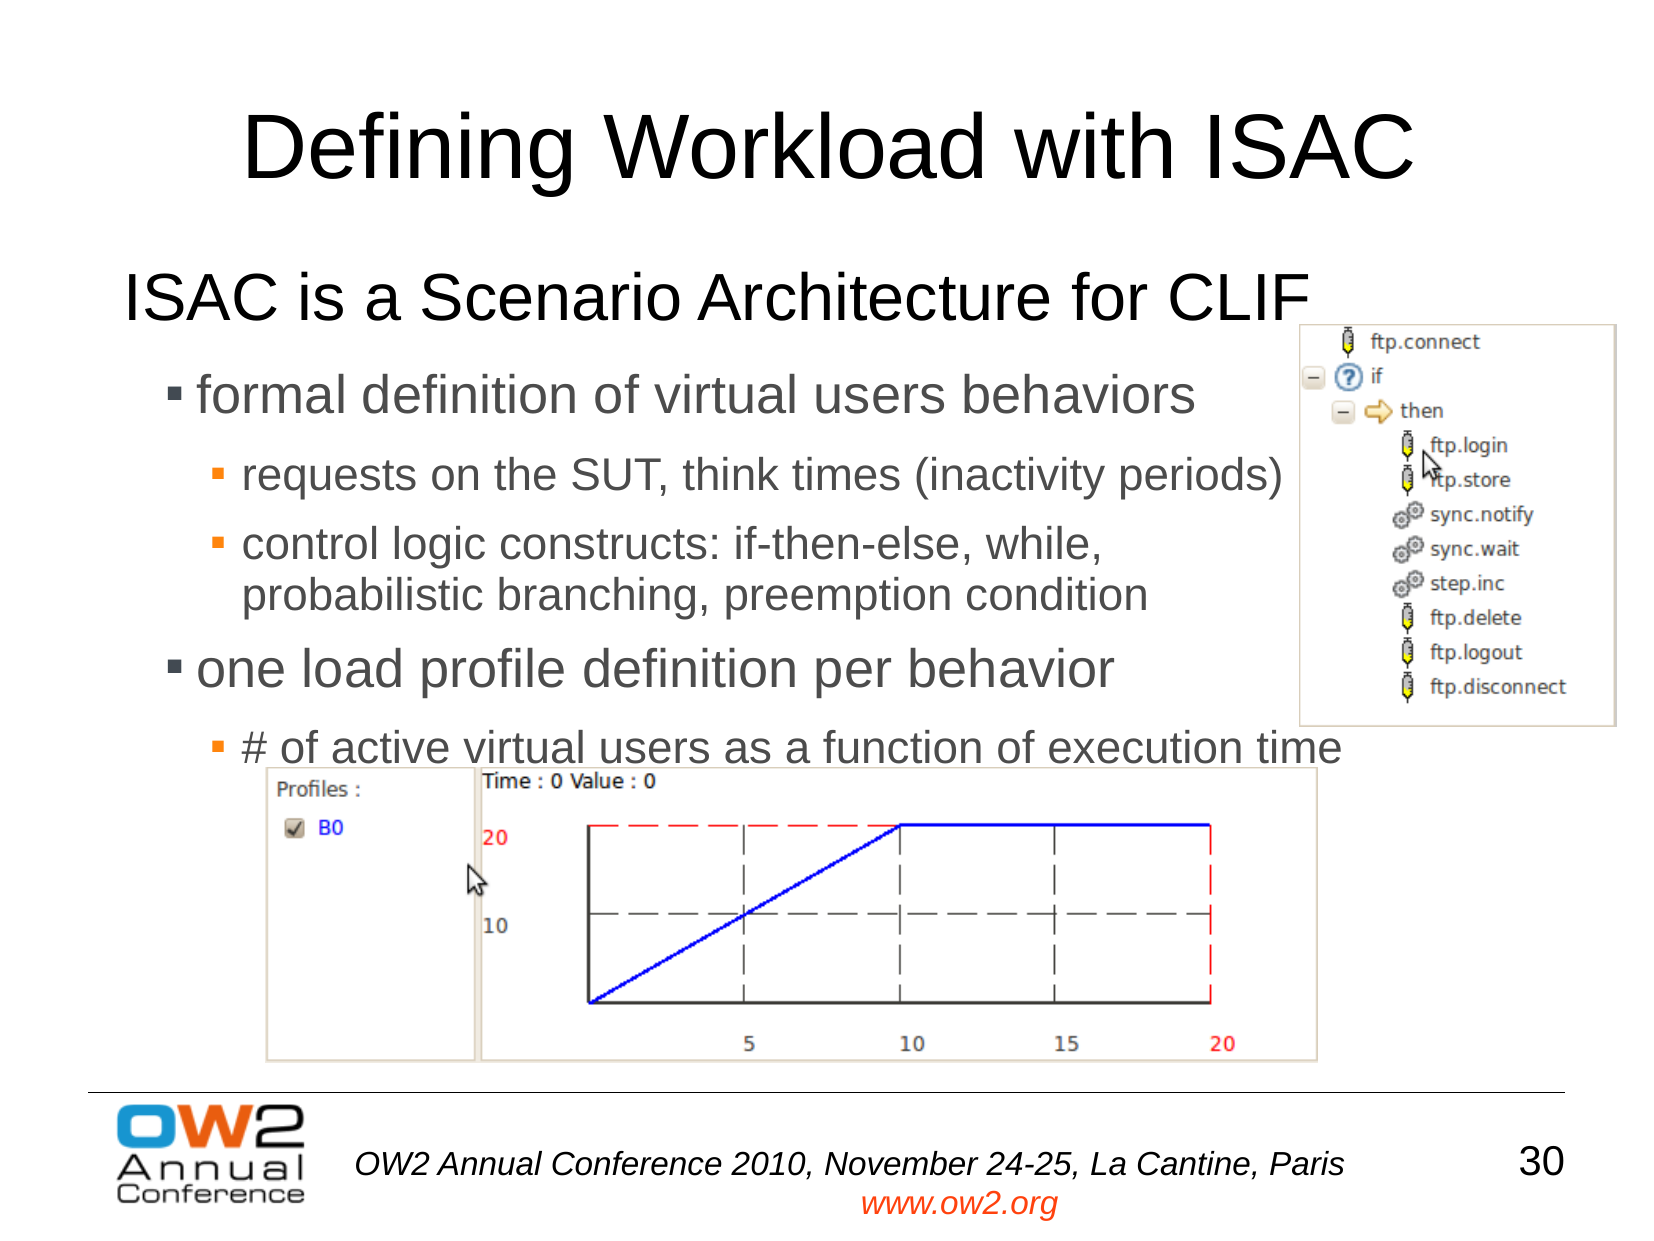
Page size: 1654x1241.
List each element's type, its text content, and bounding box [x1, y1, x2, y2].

title Defining Workload with ISAC [97, 34, 1563, 261]
picture [88, 1092, 333, 1213]
list ISAC is a Scenario Architecture for CLIF formal definition of virtual users behaviors requests on the SUT, think times (inactivity periods) control logic constructs: if-then-else, while, probabilistic branching, preemption condition one load profile definition per behavior # of active virtual users as a function of execution time [123, 260, 1552, 1107]
picture [265, 767, 1318, 1063]
picture [1299, 324, 1617, 727]
